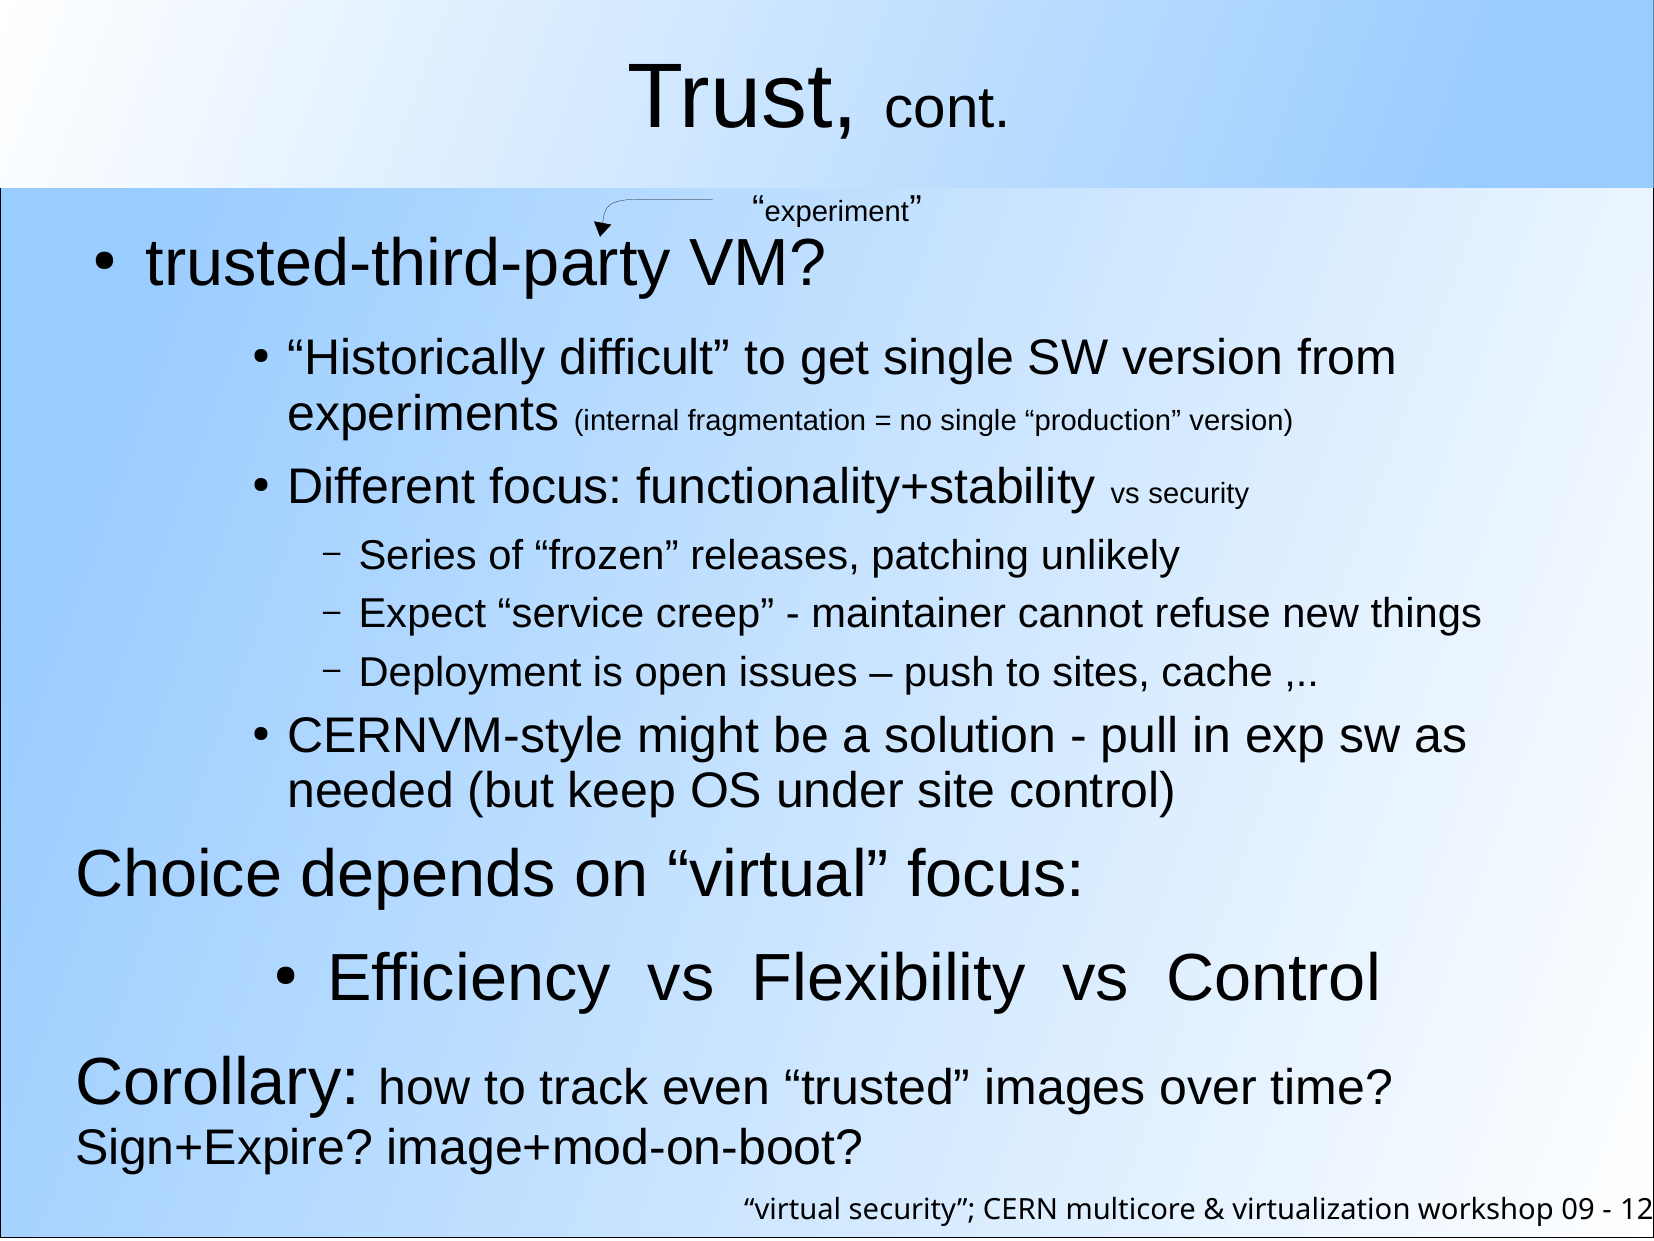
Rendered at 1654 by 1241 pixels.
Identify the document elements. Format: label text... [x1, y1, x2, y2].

text_box “experiment” [737, 193, 937, 237]
list trusted-third-party VM? “Historically difficult” to get single SW version from experiments (internal fragmentation = no single “production” version) Different focus: functionality+stability vs security Series of “frozen” releases, patching unlikely Expect “service creep” - maintainer cannot refuse new things Deployment is open issues – push to sites, cache ,.. CERNVM-style might be a solution - pull in exp sw as needed (but keep OS under site control) Choice depends on “virtual” focus: Efficiency vs Flexibility vs Control Corollary: how to track even “trusted” images over time? Sign+Expire? image+mod-on-boot? [75, 225, 1564, 1176]
title Trust, cont. [75, 0, 1564, 193]
